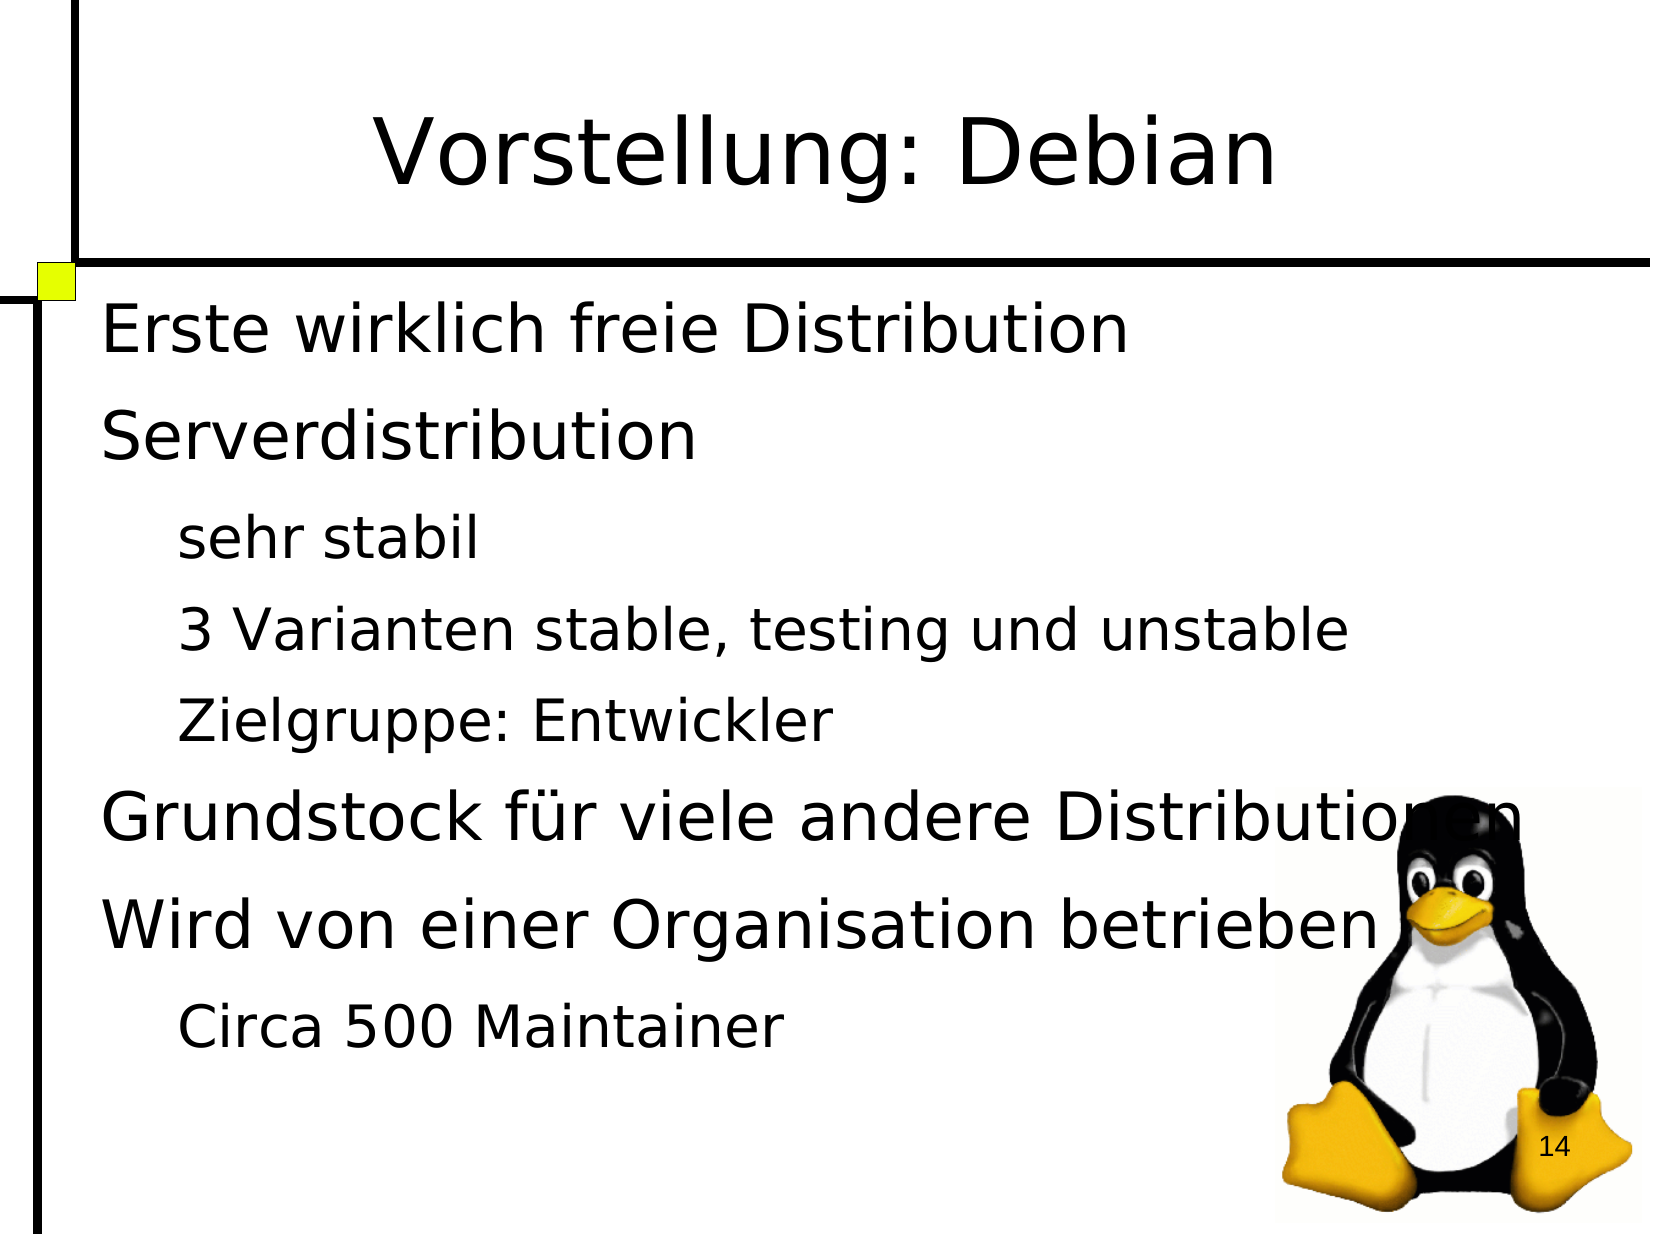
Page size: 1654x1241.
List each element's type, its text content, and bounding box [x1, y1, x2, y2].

list Erste wirklich freie Distribution Serverdistribution sehr stabil 3 Varianten stable, testing und unstable Zielgruppe: Entwickler Grundstock für viele andere Distributionen Wird von einer Organisation betrieben Circa 500 Maintainer [82, 290, 1571, 1140]
picture [1558, 1140, 1564, 1149]
picture [1275, 787, 1642, 1223]
title Vorstellung: Debian [82, 49, 1571, 257]
